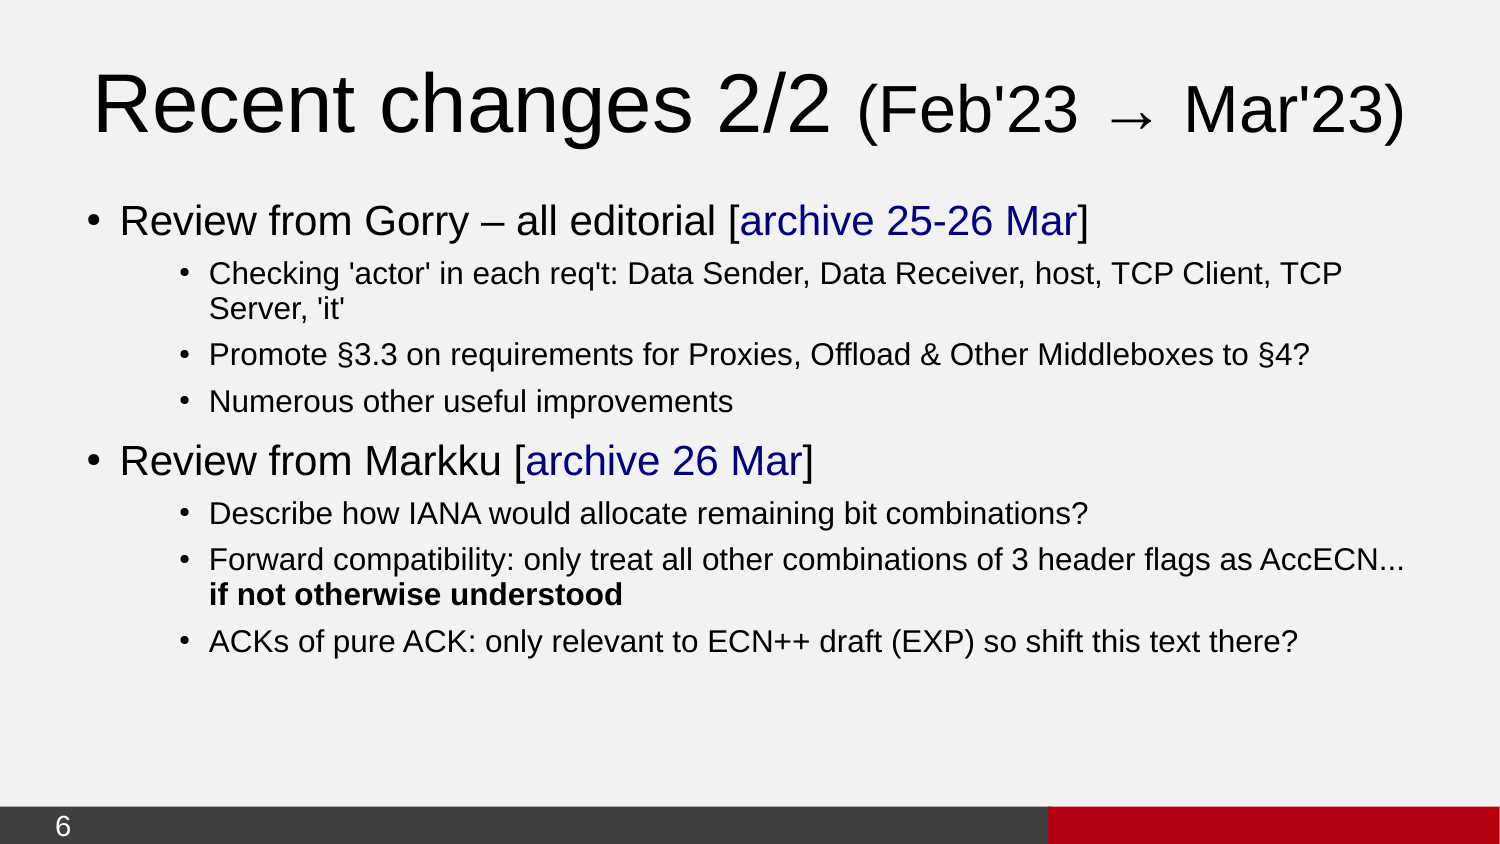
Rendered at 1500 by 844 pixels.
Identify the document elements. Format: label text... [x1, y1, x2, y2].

list Review from Gorry – all editorial [archive 25-26 Mar] Checking 'actor' in each req't: Data Sender, Data Receiver, host, TCP Client, TCP Server, 'it' Promote §3.3 on requirements for Proxies, Offload & Other Middleboxes to §4? Numerous other useful improvements Review from Markku [archive 26 Mar] Describe how IANA would allocate remaining bit combinations? Forward compatibility: only treat all other combinations of 3 header flags as AccECN... if not otherwise understood ACKs of pure ACK: only relevant to ECN++ draft (EXP) so shift this text there? [75, 197, 1425, 687]
title Recent changes 2/2 (Feb'23 → Mar'23) [75, 33, 1425, 175]
